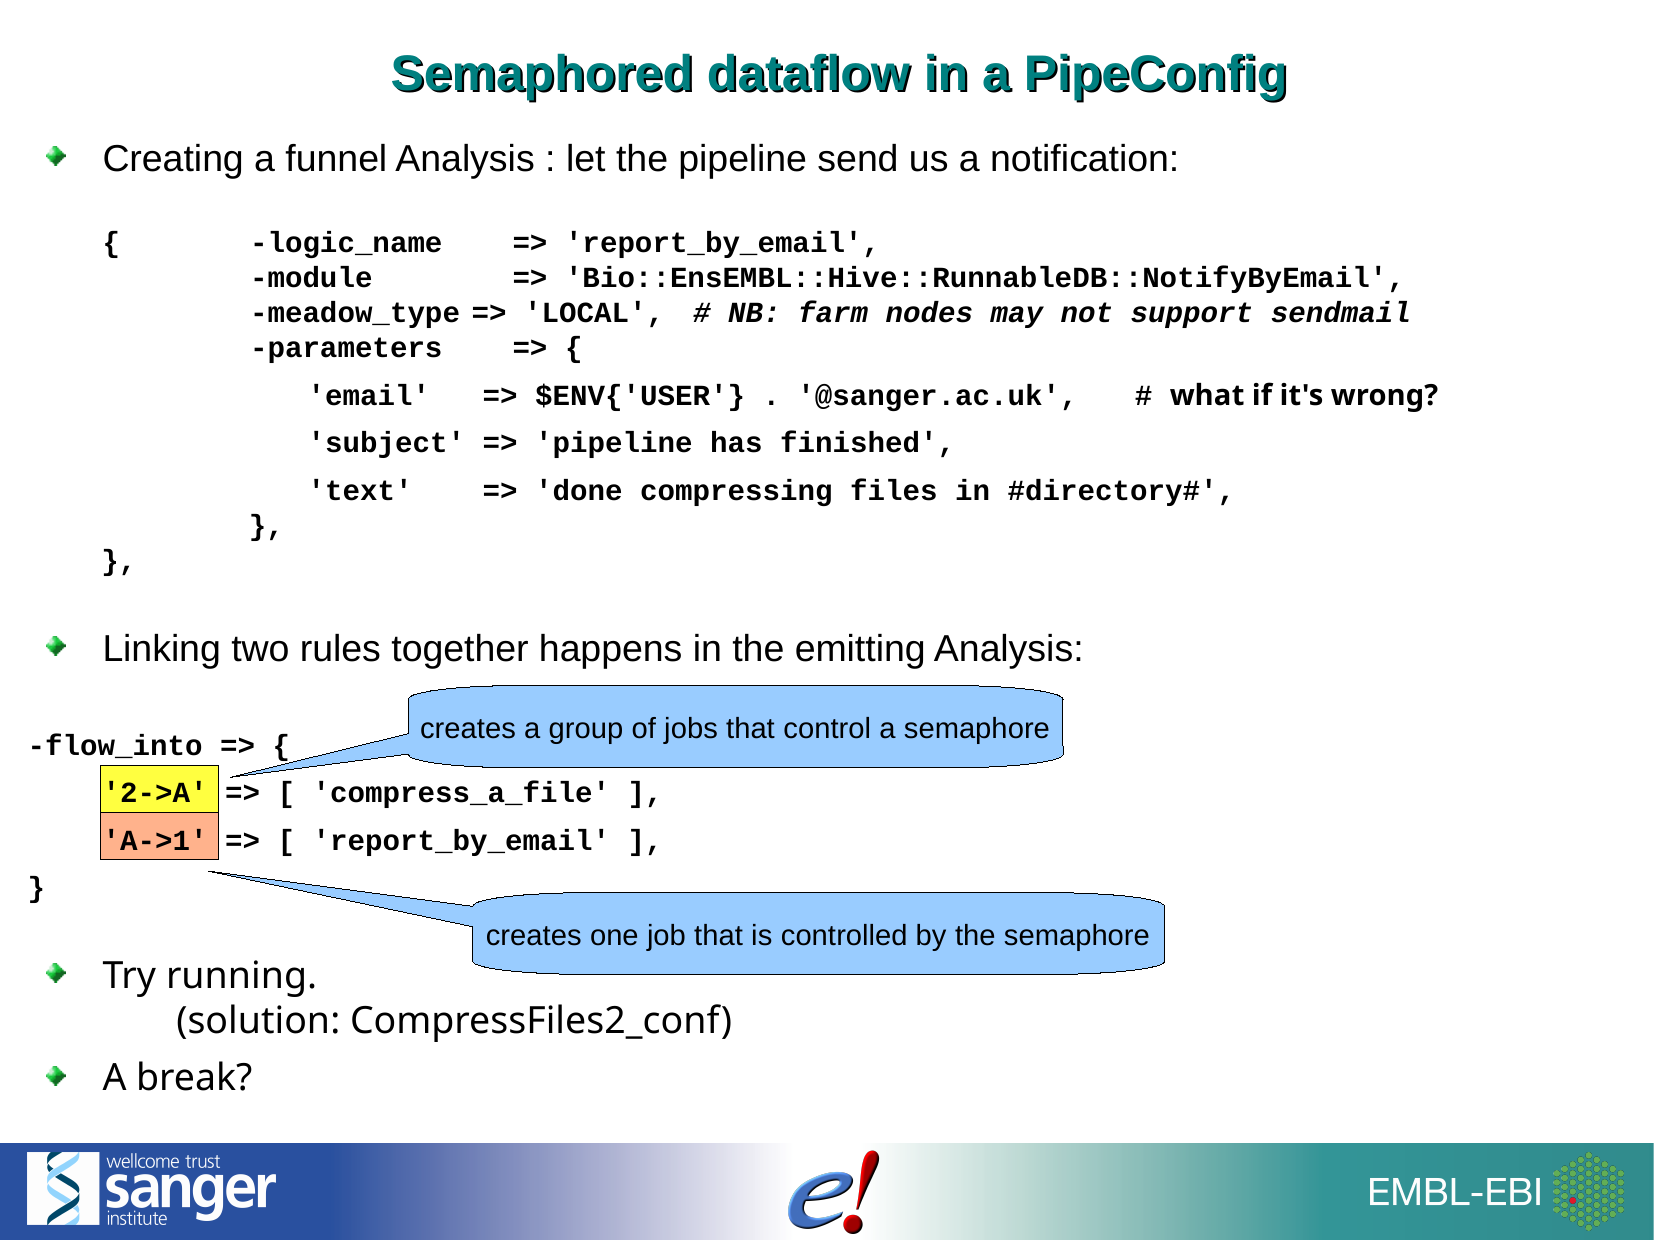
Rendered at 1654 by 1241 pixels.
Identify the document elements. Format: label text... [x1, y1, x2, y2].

title Semaphored dataflow in a PipeConfig [24, 23, 1618, 116]
list Creating a funnel Analysis : let the pipeline send us a notification: { -logic_name => 'report_by_email', -module => 'Bio::EnsEMBL::Hive::RunnableDB::NotifyByEmail', -meadow_type => 'LOCAL', # NB: farm nodes may not support sendmail -parameters => { 'email' => $ENV{'USER'} . '@sanger.ac.uk', # what if it's wrong? 'subject' => 'pipeline has finished', 'text' => 'done compressing files in #directory#', }, }, Linking two rules together happens in the emitting Analysis: -flow_into => { '2->A' => [ 'compress_a_file' ], 'A->1' => [ 'report_by_email' ], } Try running. (solution: CompressFiles2_conf) A break? [12, 118, 1635, 1126]
text_box creates a group of jobs that control a semaphore [230, 685, 1064, 778]
text_box creates one job that is controlled by the semaphore [208, 871, 1165, 975]
picture [0, 1143, 1654, 1240]
